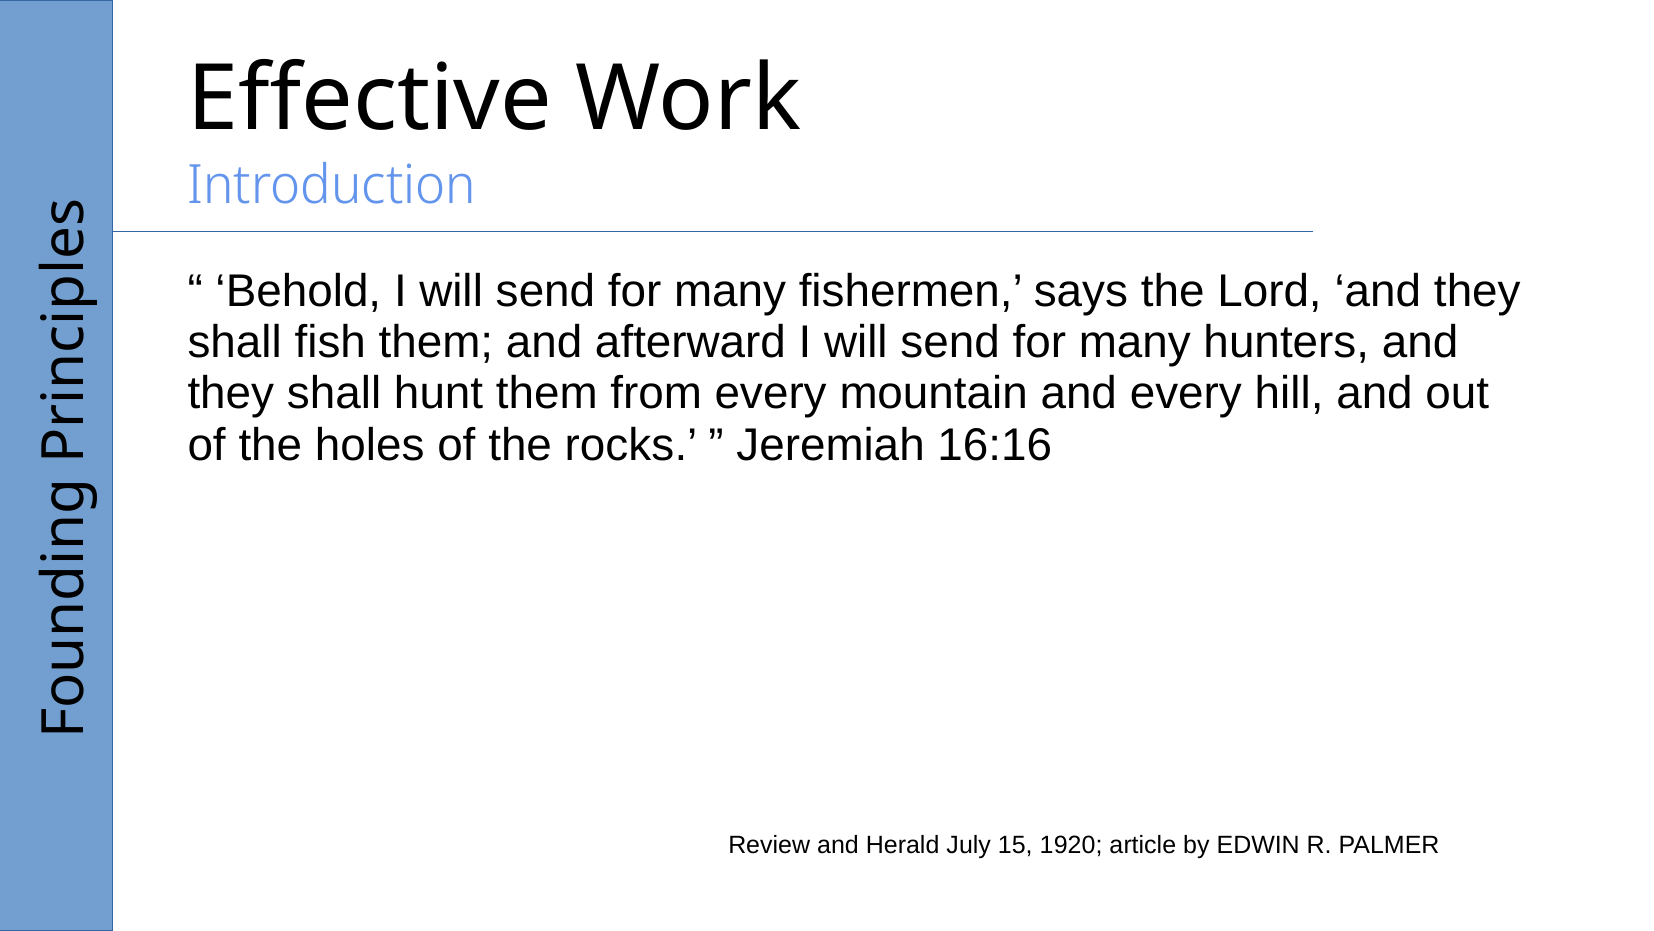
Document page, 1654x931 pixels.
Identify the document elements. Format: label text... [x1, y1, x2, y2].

text_box [0, 0, 113, 931]
text_box Review and Herald July 15, 1920; article by EDWIN R. PALMER [713, 823, 1613, 883]
title Effective Work [187, 33, 1571, 125]
title Introduction [187, 125, 1571, 239]
text_box Founding Principles [13, 37, 105, 901]
subtitle “ ‘Behold, I will send for many fishermen,’ says the Lord, ‘and they shall fish them; and afterward I will send for many hunters, and they shall hunt them from every mountain and every hill, and out of the holes of the rocks.’ ” Jeremiah 16:16 [187, 264, 1538, 535]
